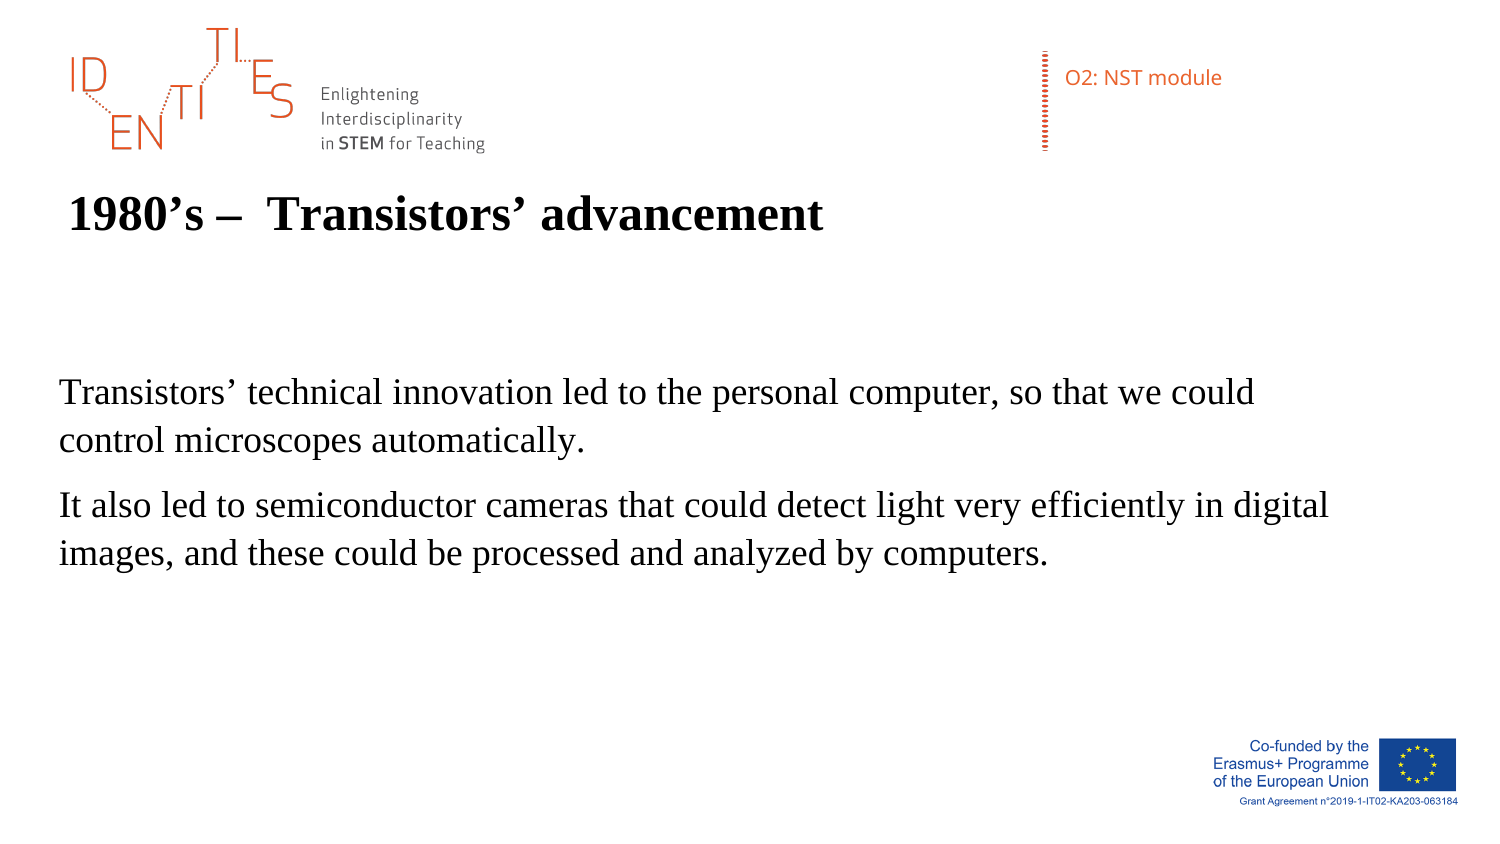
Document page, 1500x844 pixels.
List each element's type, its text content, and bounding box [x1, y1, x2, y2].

text_box 1980’s – Transistors’ advancement [52, 156, 847, 295]
text_box O2: NST module [1051, 57, 1472, 139]
picture [71, 24, 485, 157]
text_box Transistors’ technical innovation led to the personal computer, so that we could control microscopes automatically. It also led to semiconductor cameras that could detect light very efficiently in digital images, and these could be processed and analyzed by computers. [43, 356, 1387, 635]
picture [1208, 735, 1459, 810]
picture [1042, 51, 1051, 151]
